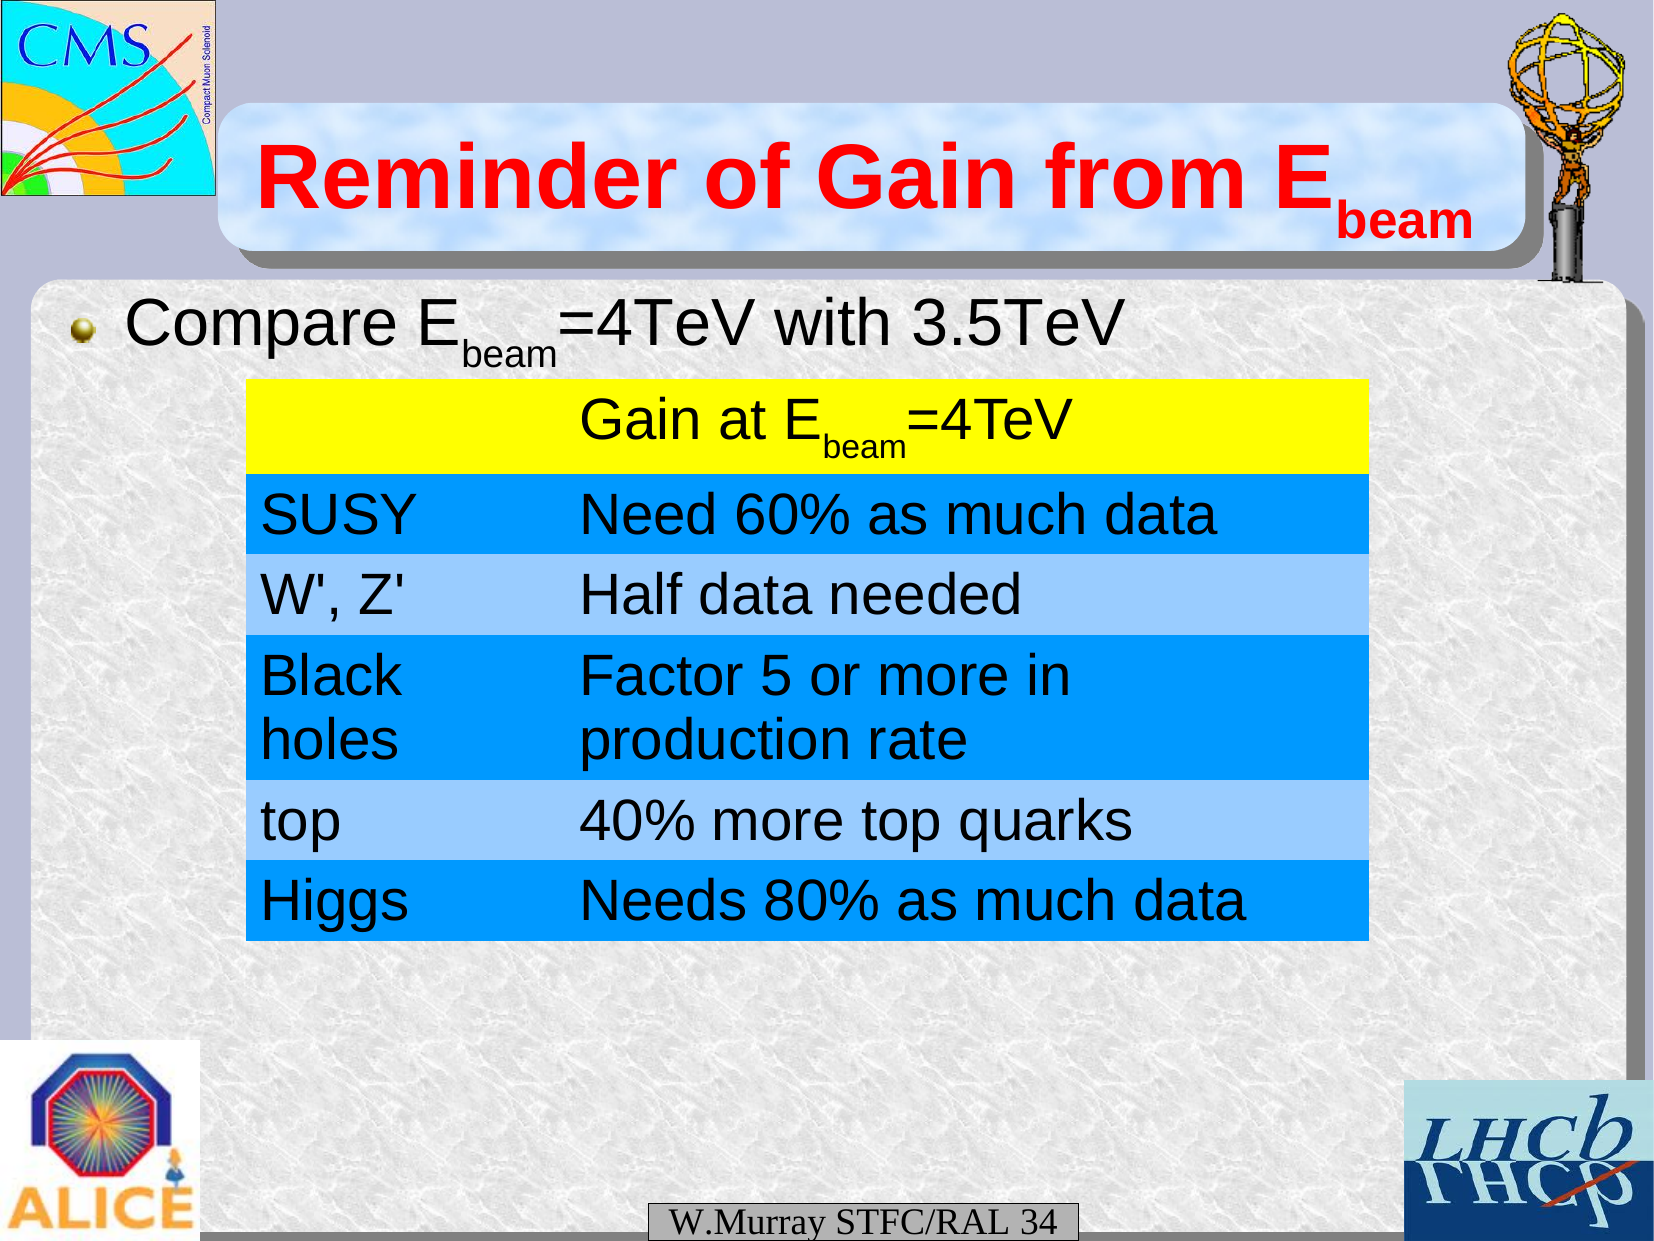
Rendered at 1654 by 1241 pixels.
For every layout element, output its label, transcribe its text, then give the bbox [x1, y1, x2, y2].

table_cell top [246, 780, 564, 860]
table_cell Higgs [246, 860, 564, 941]
table_cell W', Z' [246, 554, 564, 635]
table_header Gain at Ebeam=4TeV [564, 379, 1369, 474]
table_cell Factor 5 or more in production rate [564, 635, 1369, 780]
table_header [246, 379, 564, 474]
picture [0, 0, 1654, 1241]
table_cell 40% more top quarks [564, 780, 1369, 860]
table_cell Need 60% as much data [564, 474, 1369, 554]
table_cell Needs 80% as much data [564, 860, 1369, 941]
table_cell Half data needed [564, 554, 1369, 635]
list Compare Ebeam=4TeV with 3.5TeV [53, 285, 1588, 974]
table_cell SUSY [246, 474, 564, 554]
title Reminder of Gain from Ebeam [244, 112, 1512, 263]
picture [0, 0, 216, 196]
table_cell Black holes [246, 635, 564, 780]
